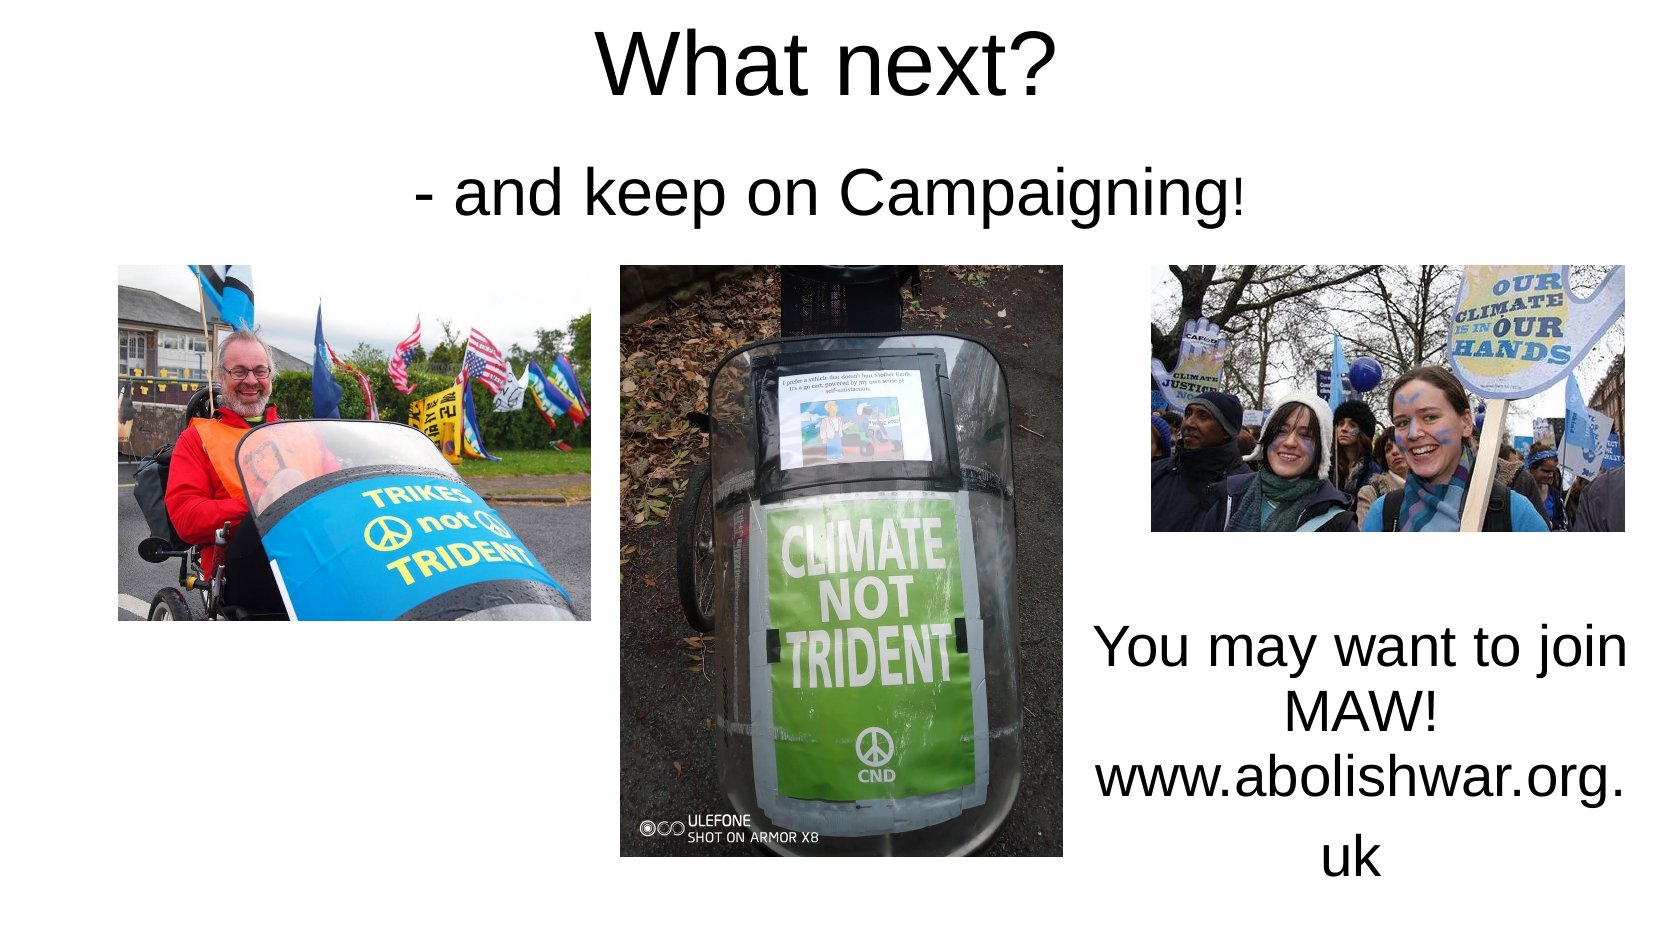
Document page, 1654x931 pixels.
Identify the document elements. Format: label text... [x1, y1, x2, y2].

picture [403, 596, 410, 602]
title What next? [82, 12, 1571, 218]
picture [620, 265, 1063, 857]
title You may want to join MAW! www.abolishwar.org.uk [1092, 590, 1631, 916]
picture [118, 265, 591, 621]
text_box - and keep on Campaigning! [398, 147, 1447, 396]
picture [1151, 265, 1625, 532]
